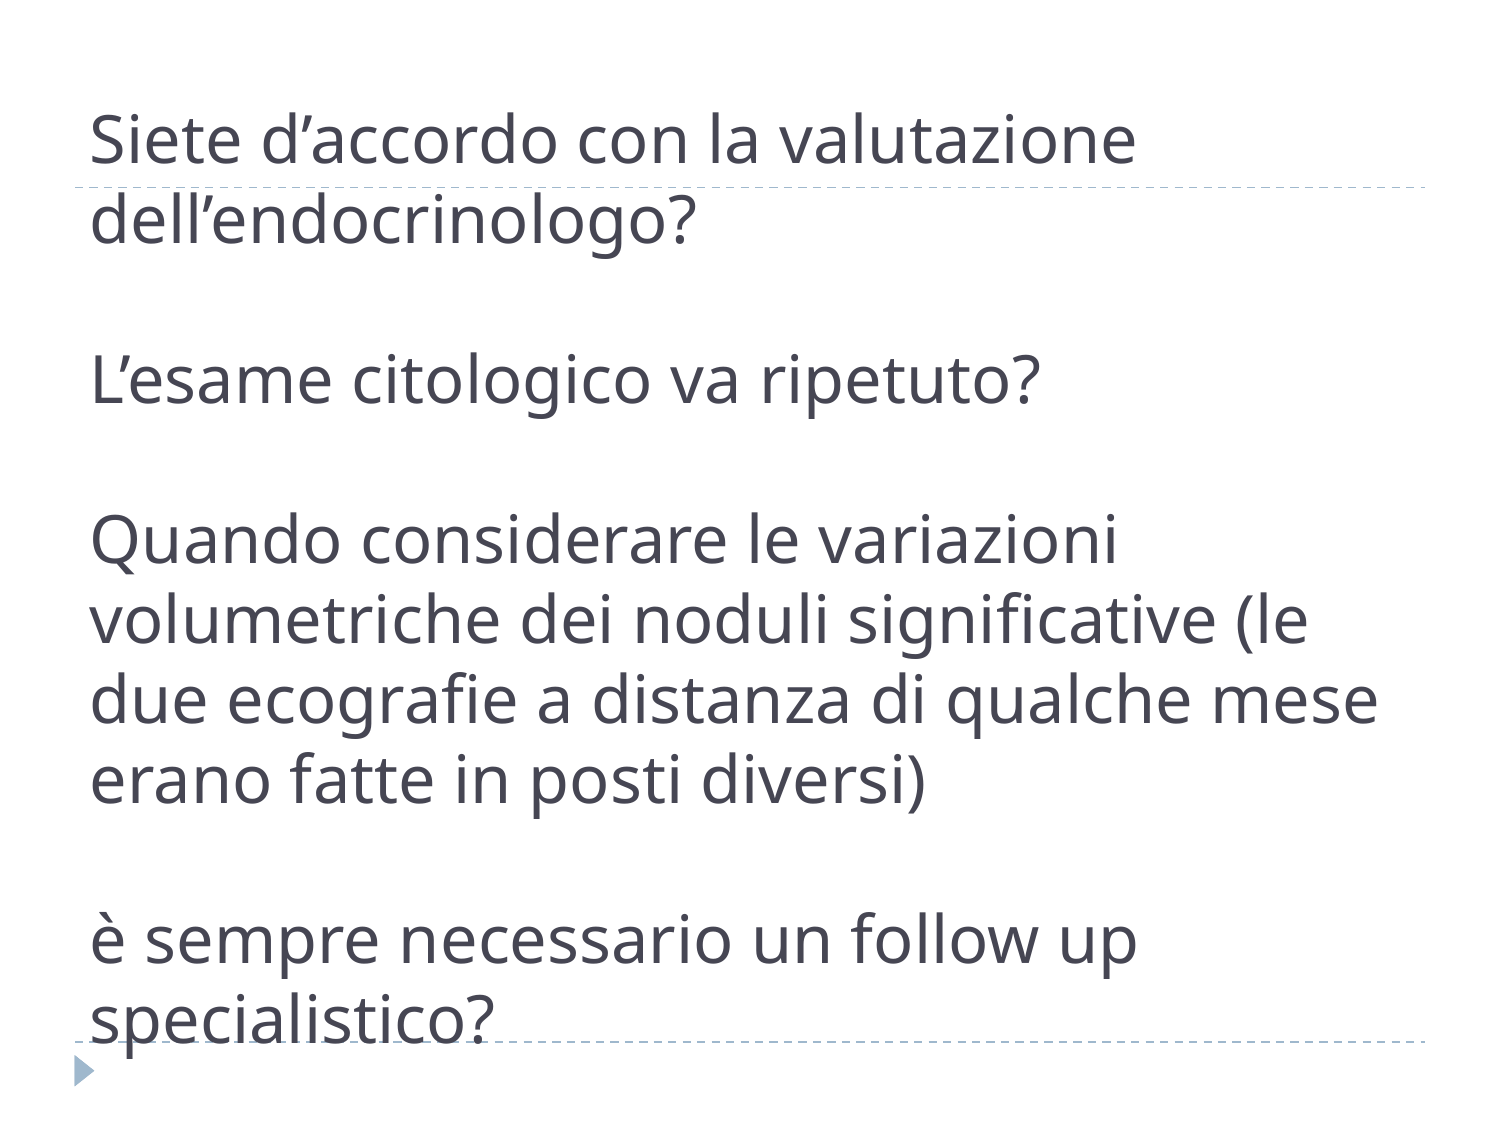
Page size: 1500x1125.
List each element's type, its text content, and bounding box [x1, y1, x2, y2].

title Siete d’accordo con la valutazione dell’endocrinologo? L’esame citologico va ripetuto? Quando considerare le variazioni volumetriche dei noduli significative (le due ecografie a distanza di qualche mese erano fatte in posti diversi) è sempre necessario un follow up specialistico? [75, 90, 1425, 1071]
